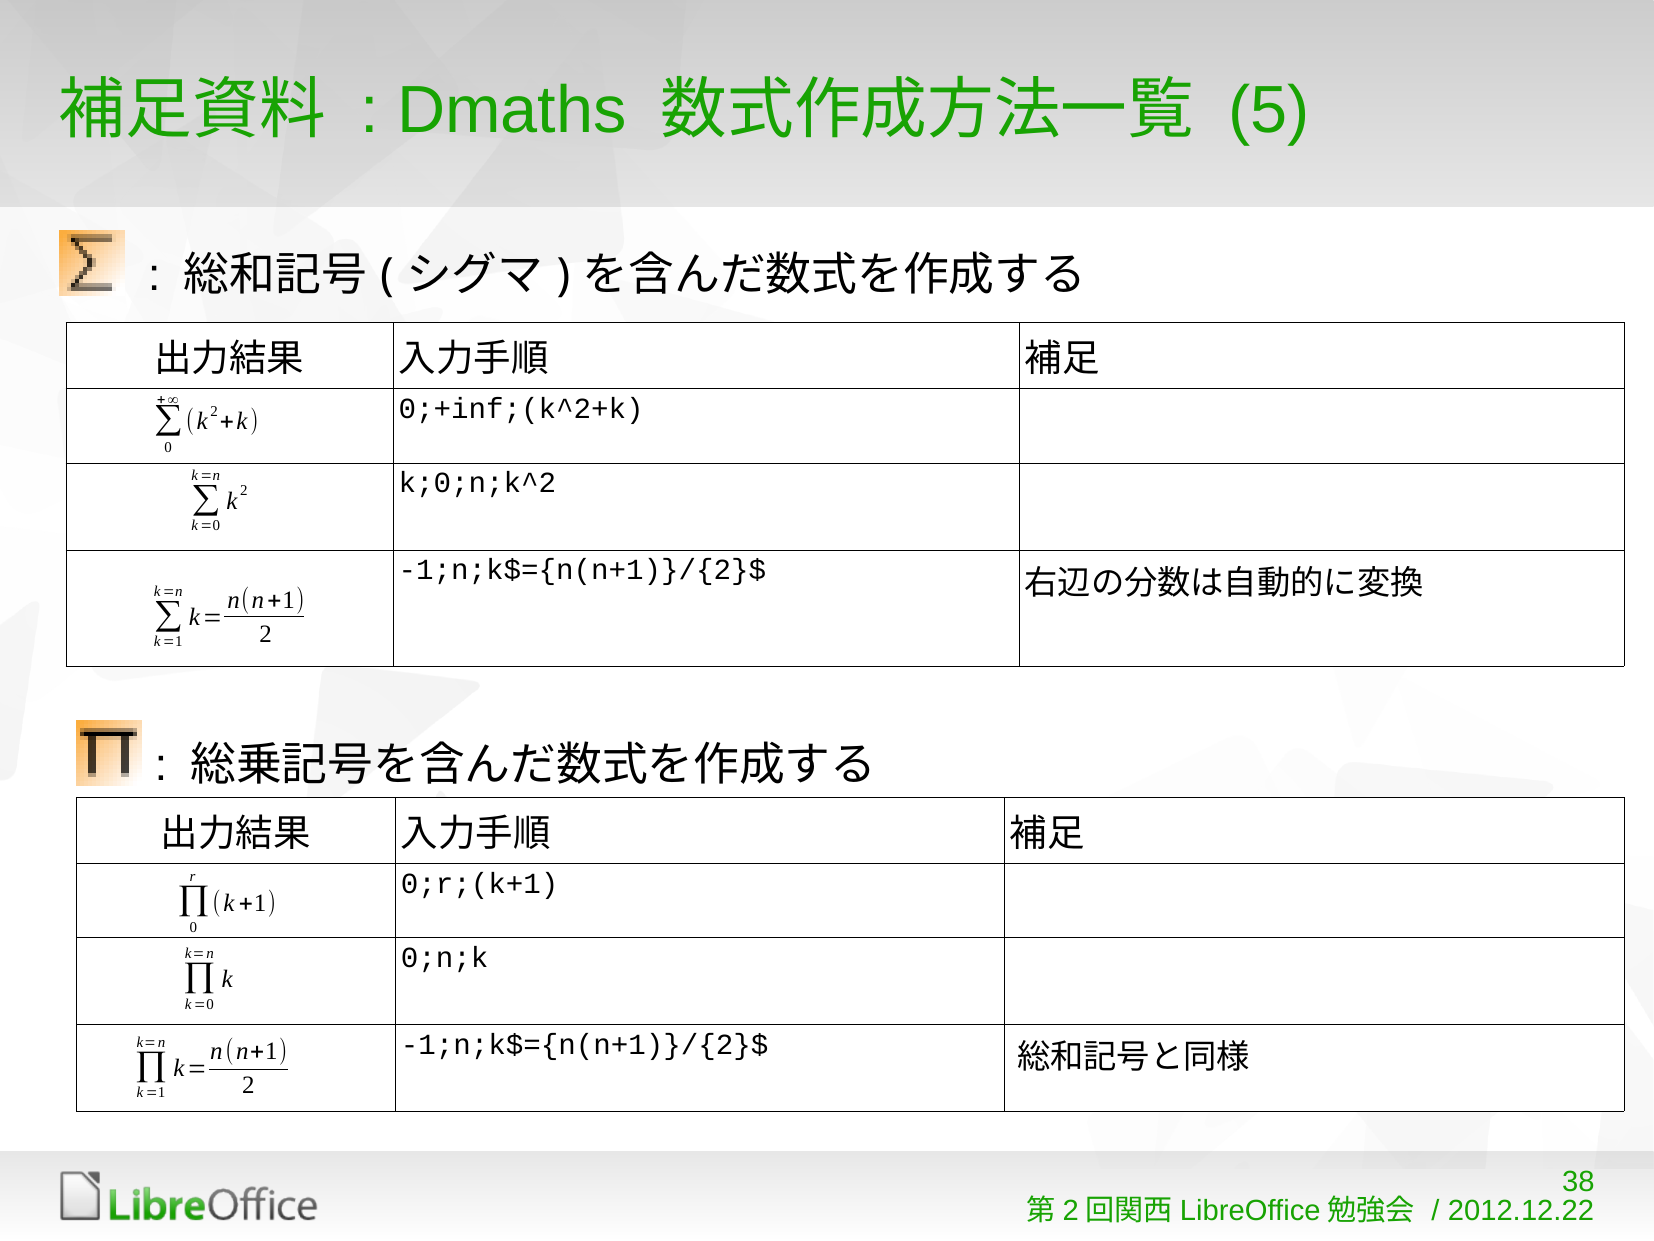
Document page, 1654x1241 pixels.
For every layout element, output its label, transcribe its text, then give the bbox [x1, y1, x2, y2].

table_cell -1;n;k$={n(n+1)}/{2}$ [394, 551, 1019, 666]
picture [185, 466, 254, 534]
picture [0, 0, 783, 931]
table_cell 0;+inf;(k^2+k) [394, 389, 1019, 463]
picture [128, 1033, 296, 1101]
table_cell k;0;n;k^2 [394, 464, 1019, 550]
picture [147, 582, 312, 650]
picture [171, 868, 282, 936]
table_header 入力手順 [394, 323, 1019, 388]
table_header 出力結果 [77, 798, 395, 863]
table_header 補足 [1020, 323, 1624, 388]
picture [915, 548, 1654, 1169]
text_box : 総乗記号を含んだ数式を作成する [127, 720, 862, 787]
table_cell -1;n;k$={n(n+1)}/{2}$ [396, 1025, 1004, 1111]
picture [147, 395, 266, 455]
table_cell [1020, 464, 1624, 550]
table_cell 総和記号と同様 [1005, 1025, 1624, 1111]
text_box : 総和記号(シグマ)を含んだ数式を作成する [120, 230, 1045, 297]
picture [177, 944, 241, 1013]
table_cell [1020, 389, 1624, 463]
table_cell [77, 864, 395, 937]
title 補足資料 : Dmaths 数式作成方法一覧 (5) [59, 29, 1595, 178]
table_cell [67, 551, 393, 666]
picture [41, 1152, 337, 1240]
table_header 補足 [1005, 798, 1624, 863]
table_cell [77, 938, 395, 1024]
table_header 入力手順 [396, 798, 1004, 863]
table_cell [1005, 938, 1624, 1024]
table_cell 0;r;(k+1) [396, 864, 1004, 937]
table_cell [67, 464, 393, 550]
table_cell [67, 389, 393, 463]
table_cell [1005, 864, 1624, 937]
table_header 出力結果 [67, 323, 393, 388]
table_cell 右辺の分数は自動的に変換 [1020, 551, 1624, 666]
table_cell 0;n;k [396, 938, 1004, 1024]
table_cell [77, 1025, 395, 1111]
